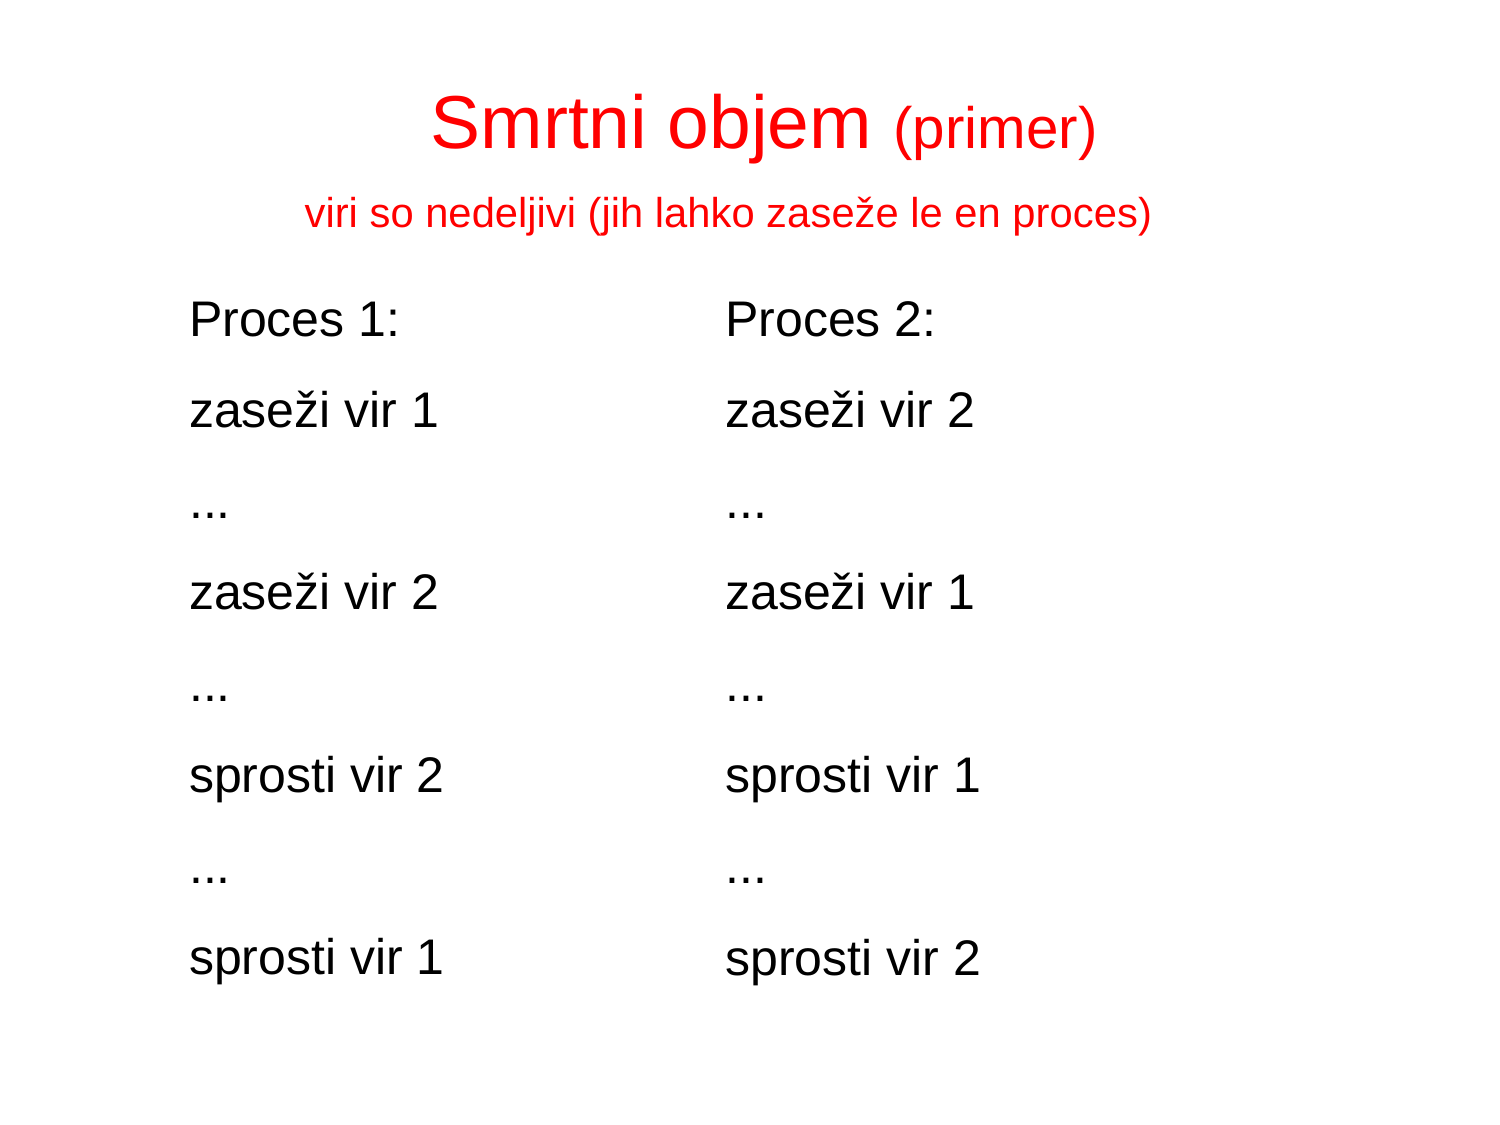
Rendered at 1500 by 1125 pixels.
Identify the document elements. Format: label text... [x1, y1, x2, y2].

title Smrtni objem (primer) [107, 66, 1421, 172]
list Proces 1: zaseži vir 1 ... zaseži vir 2 ... sprosti vir 2 ... sprosti vir 1 [174, 278, 610, 993]
text_box Proces 2: zaseži vir 2 ... zaseži vir 1 ... sprosti vir 1 ... sprosti vir 2 [710, 278, 1146, 954]
text_box viri so nedeljivi (jih lahko zaseže le en proces) [286, 127, 1171, 244]
